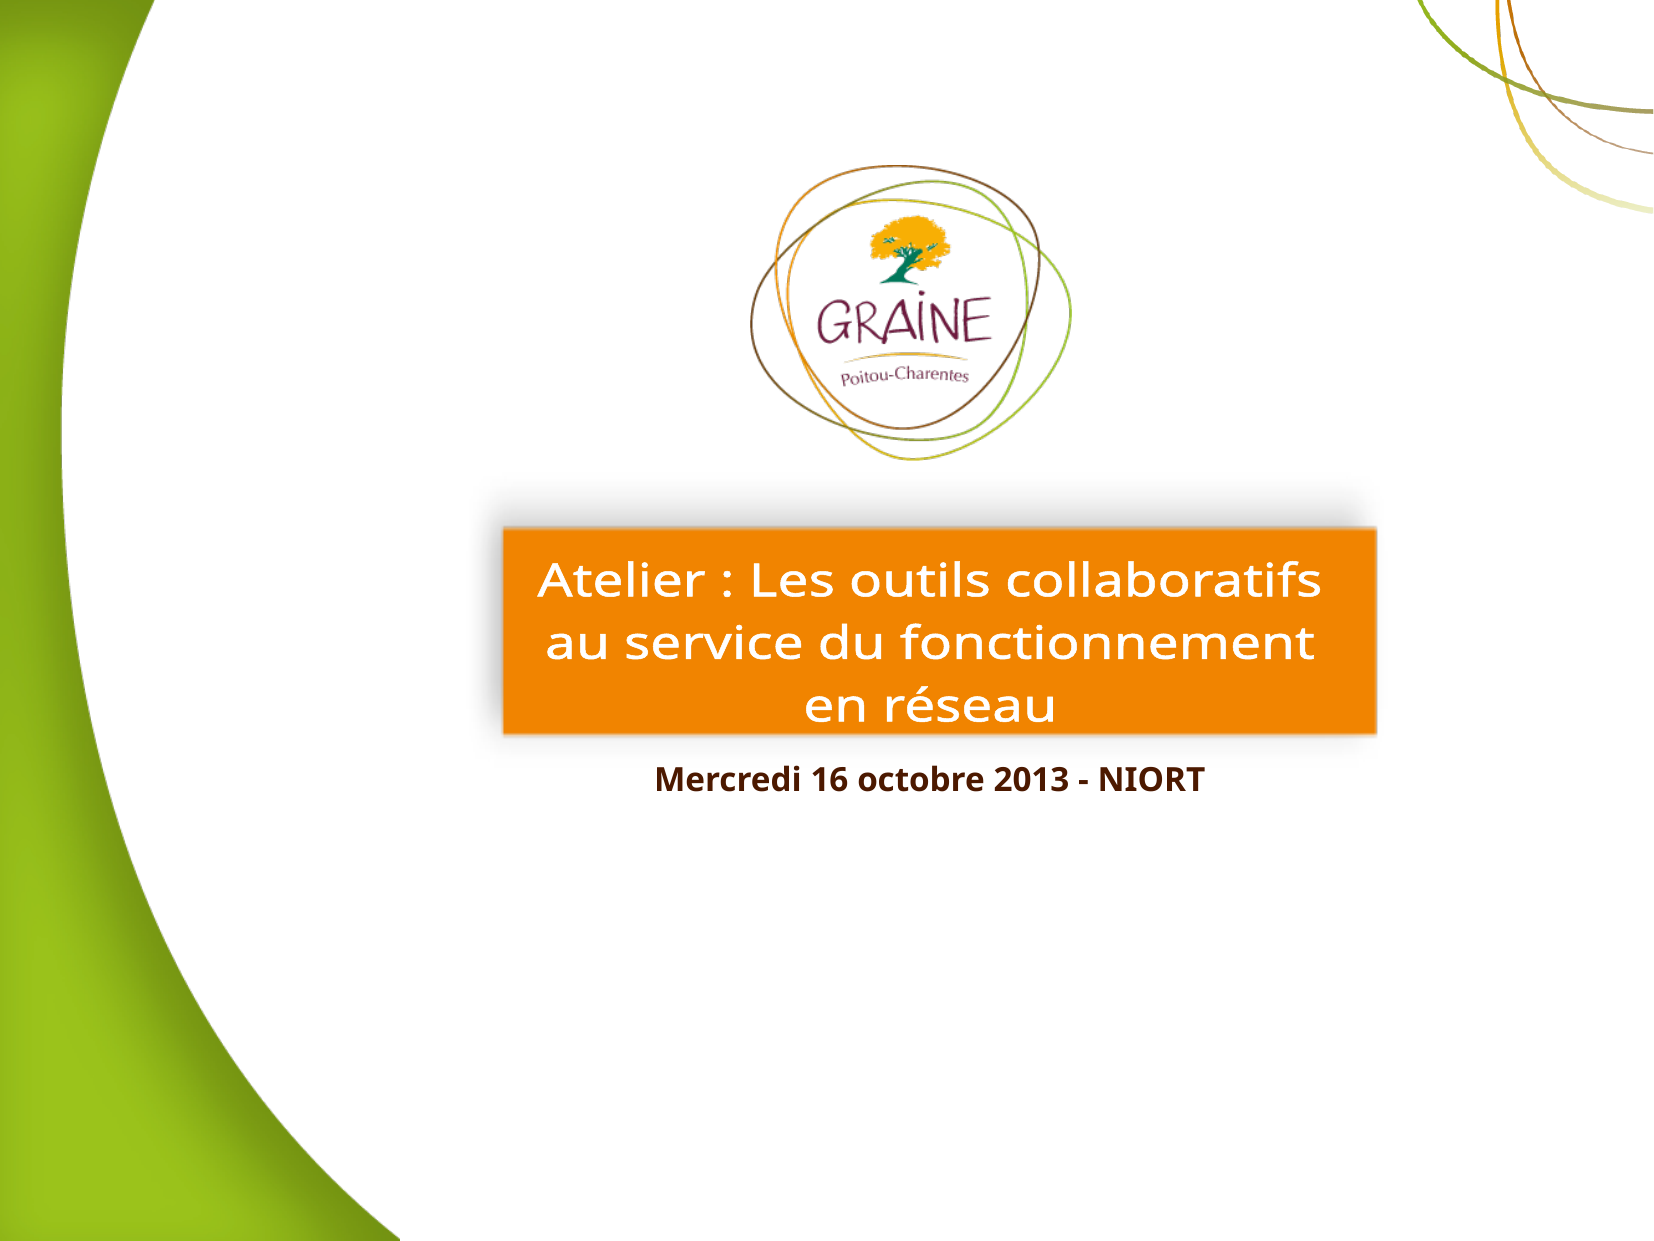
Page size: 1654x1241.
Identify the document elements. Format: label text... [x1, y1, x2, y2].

list Mercredi 16 octobre 2013 - NIORT [324, 755, 1536, 1241]
picture [750, 165, 1072, 461]
picture [466, 472, 1388, 755]
title Atelier : Les outils collaboratifs au service du fonctionnement en réseau [531, 561, 1329, 721]
picture [0, 0, 400, 1241]
picture [1417, 0, 1654, 214]
